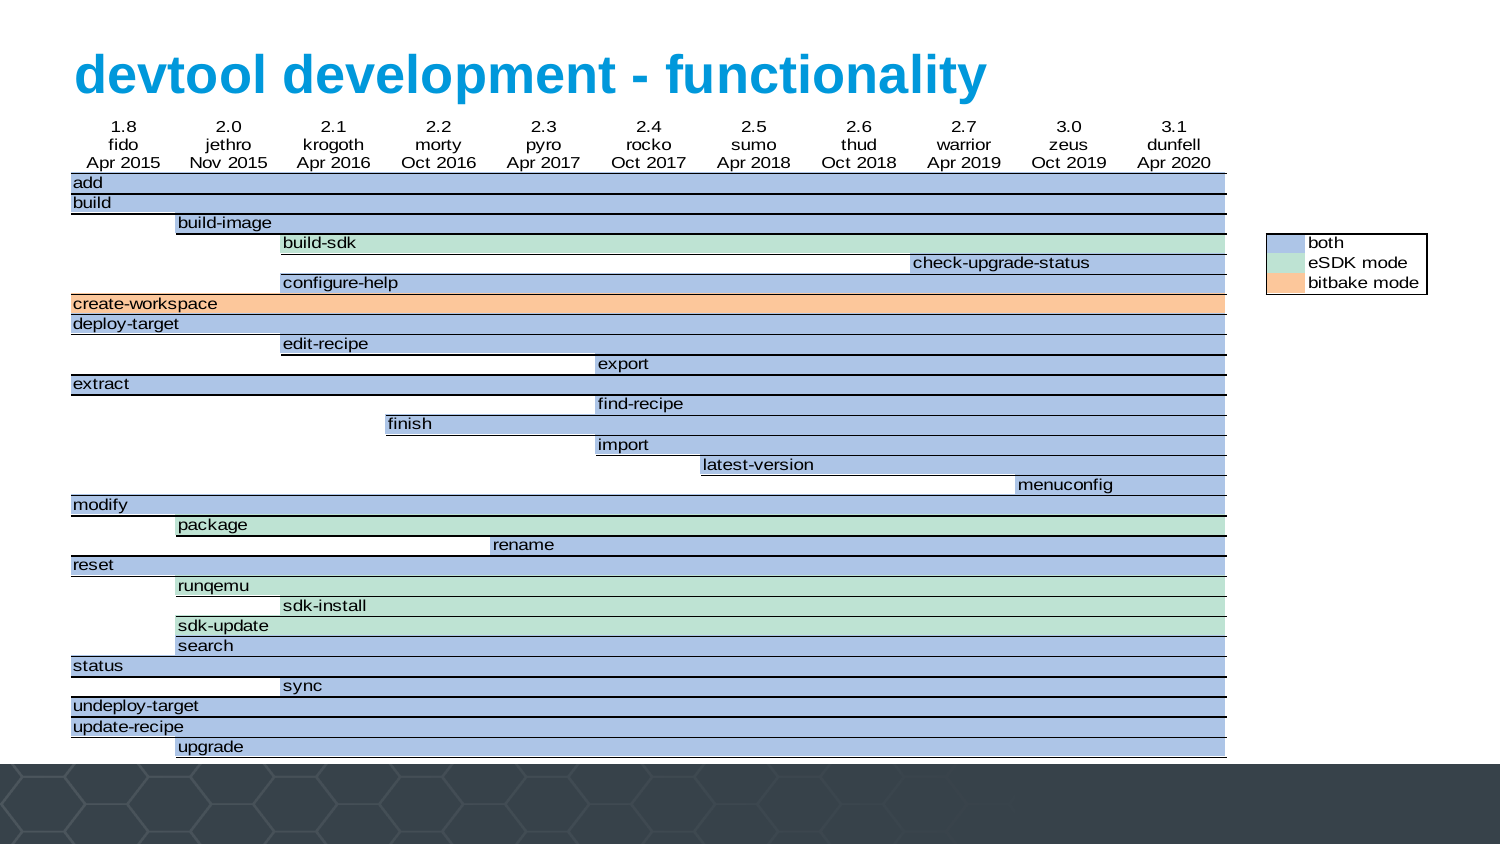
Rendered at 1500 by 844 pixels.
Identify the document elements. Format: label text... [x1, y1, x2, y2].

chart [70, 118, 1430, 780]
picture [0, 0, 1500, 844]
text_box devtool development - functionality [74, 50, 1424, 118]
